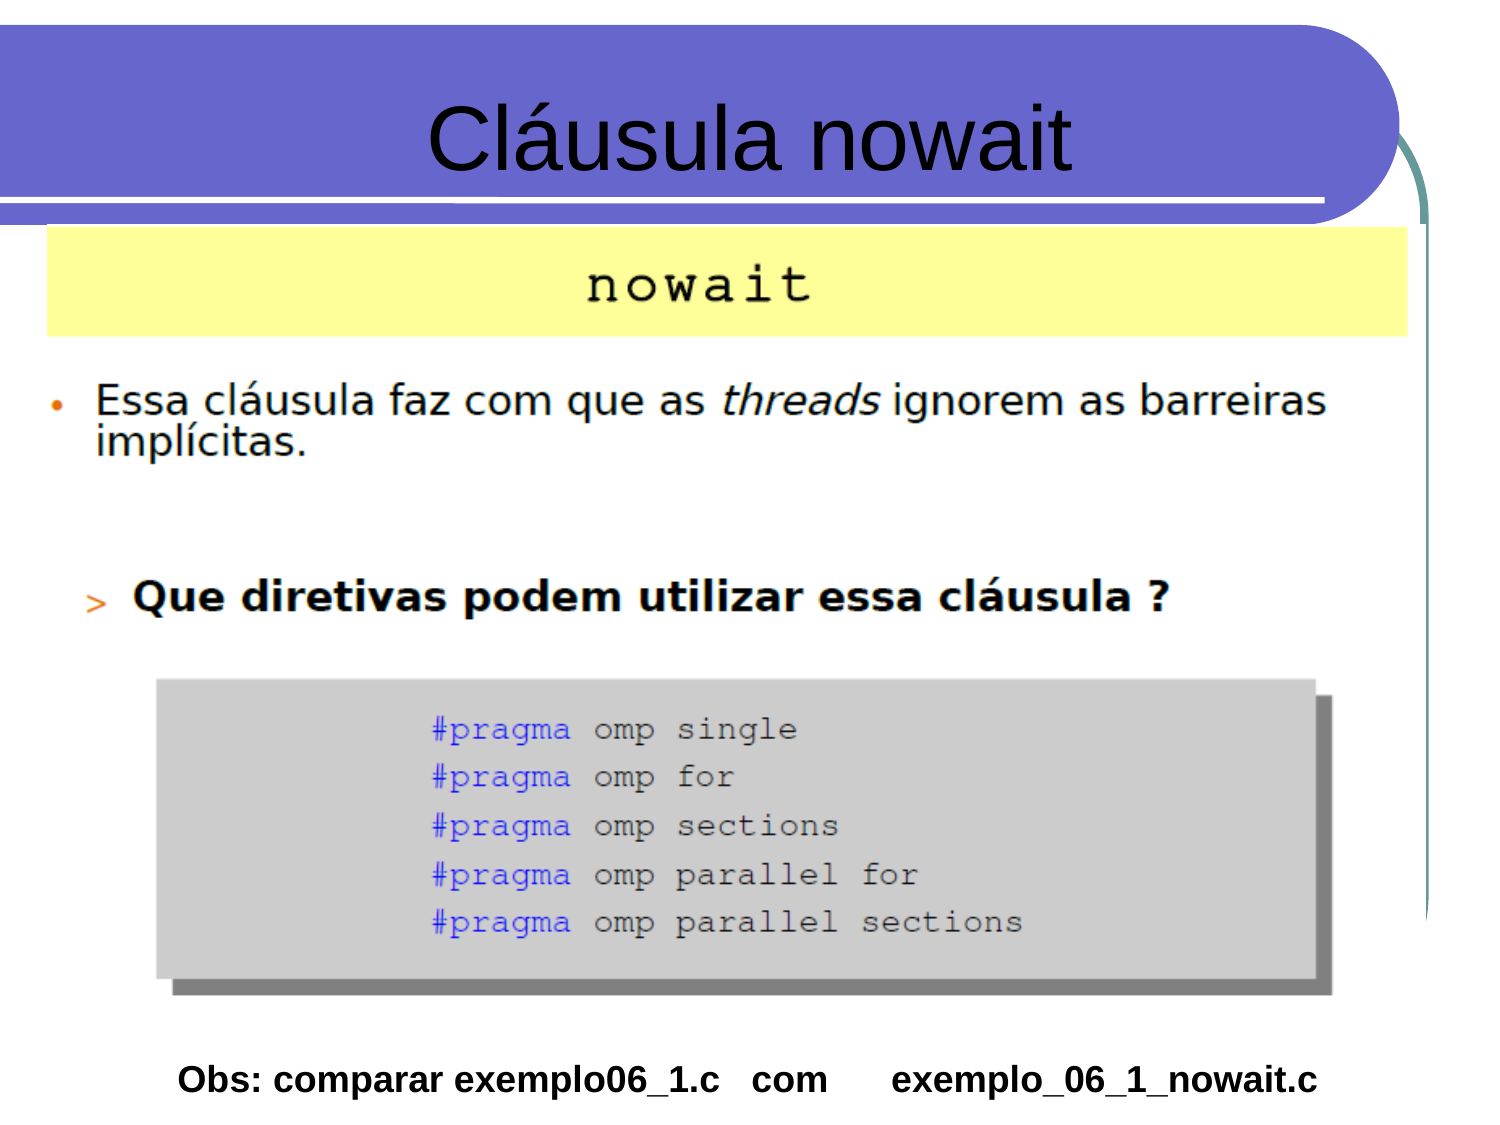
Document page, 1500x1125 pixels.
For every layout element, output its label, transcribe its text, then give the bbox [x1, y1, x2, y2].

title Cláusula nowait [75, 44, 1425, 224]
text_box Obs: comparar exemplo06_1.c com exemplo_06_1_nowait.c [162, 1051, 1335, 1110]
picture [47, 224, 1426, 1030]
